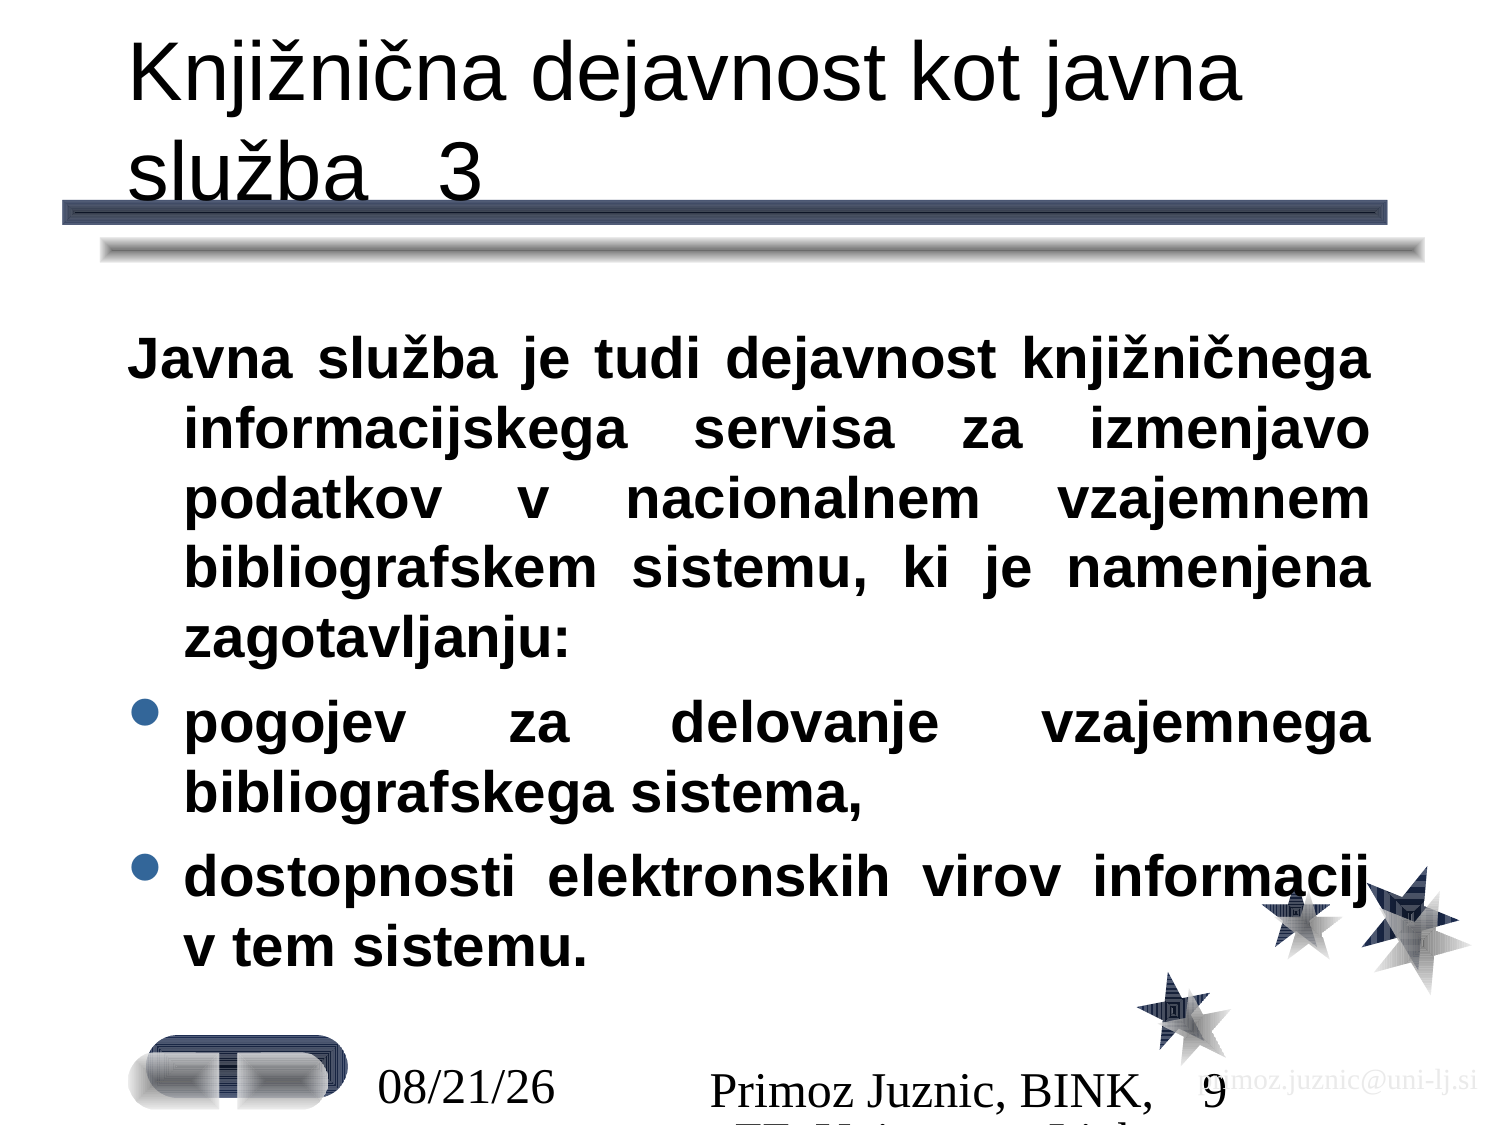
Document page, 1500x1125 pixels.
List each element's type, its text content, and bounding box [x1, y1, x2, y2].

title Knjižnična dejavnost kot javna služba 3 [112, 9, 1388, 225]
list Javna služba je tudi dejavnost knjižničnega informacijskega servisa za izmenjavo podatkov v nacionalnem vzajemnem bibliografskem sistemu, ki je namenjena zagotavljanju: pogojev za delovanje vzajemnega bibliografskega sistema, dostopnosti elektronskih virov informacij v tem sistemu. [112, 312, 1388, 988]
